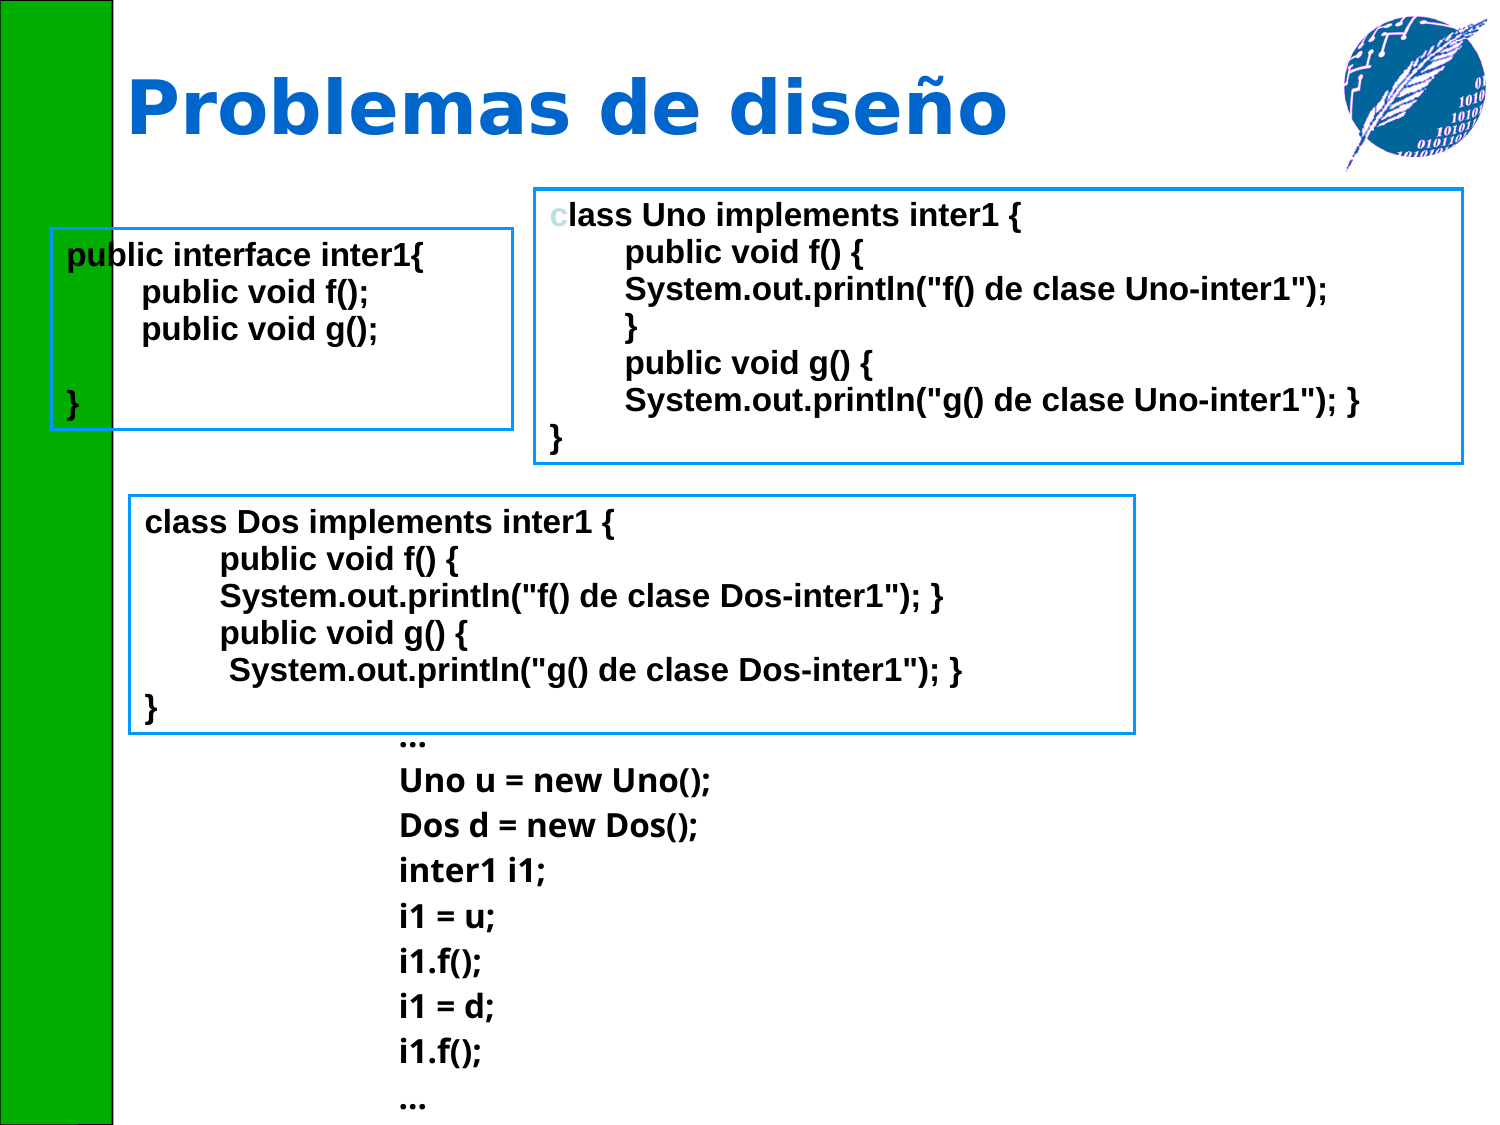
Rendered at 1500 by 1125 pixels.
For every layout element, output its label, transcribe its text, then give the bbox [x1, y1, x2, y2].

picture [1417, 140, 1425, 149]
text_box class Dos implements inter1 { public void f() { System.out.println("f() de clase Dos-inter1"); } public void g() { System.out.println("g() de clase Dos-inter1"); } } [129, 495, 1135, 734]
text_box … Uno u = new Uno(); Dos d = new Dos(); inter1 i1; i1 = u; i1.f(); i1 = d; i1.f(); … [383, 734, 1105, 1125]
title Problemas de diseño [110, 22, 1385, 210]
picture [1341, 15, 1488, 172]
text_box public interface inter1{ public void f(); public void g(); } [51, 228, 513, 430]
text_box class Uno implements inter1 { public void f() { System.out.println("f() de clase Uno-inter1"); } public void g() { System.out.println("g() de clase Uno-inter1"); } } [534, 189, 1463, 464]
